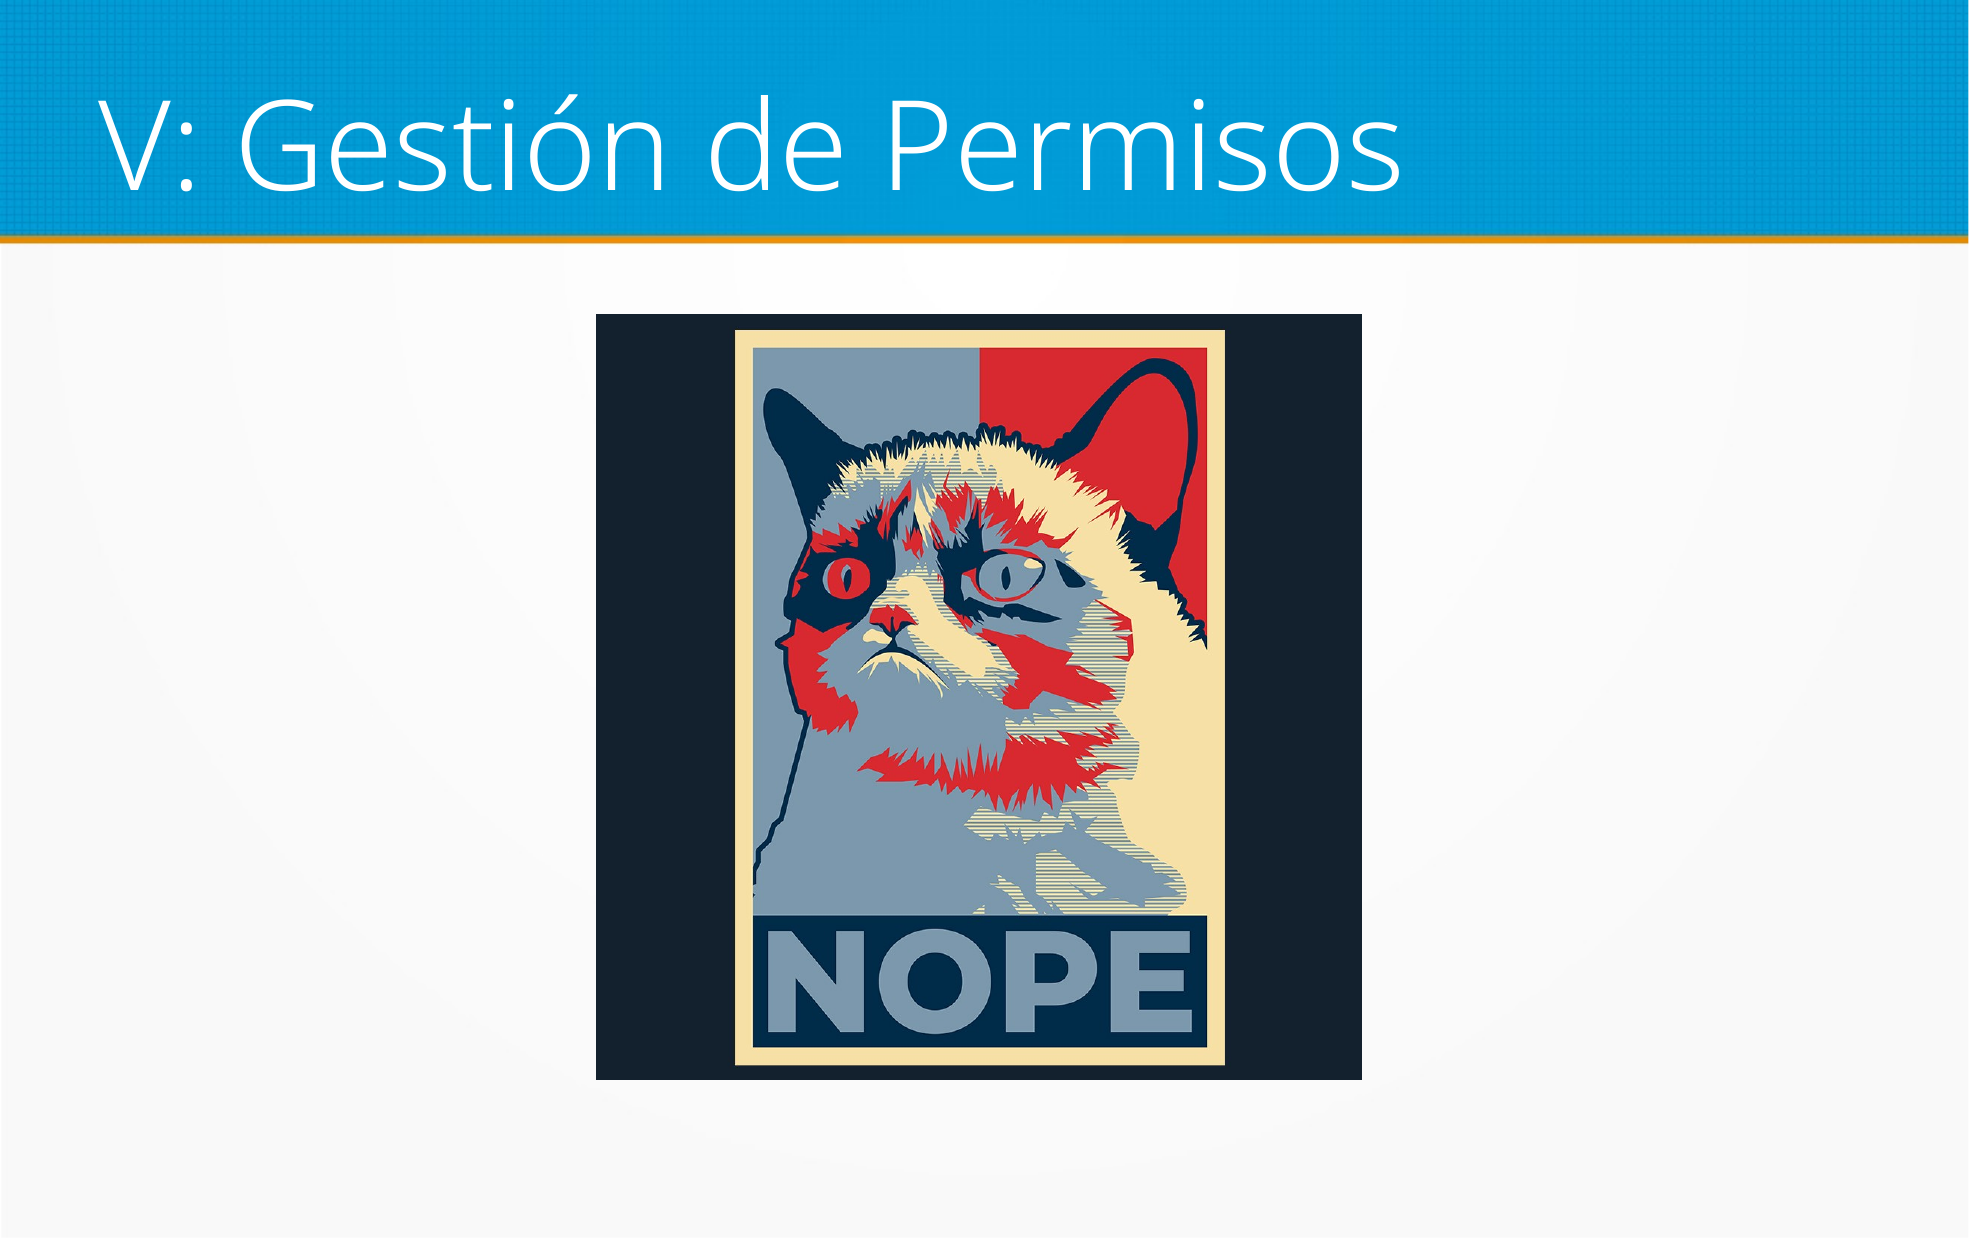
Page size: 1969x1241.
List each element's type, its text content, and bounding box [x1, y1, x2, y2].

picture [0, 233, 1969, 1241]
title V: Gestión de Permisos [98, 19, 1870, 227]
